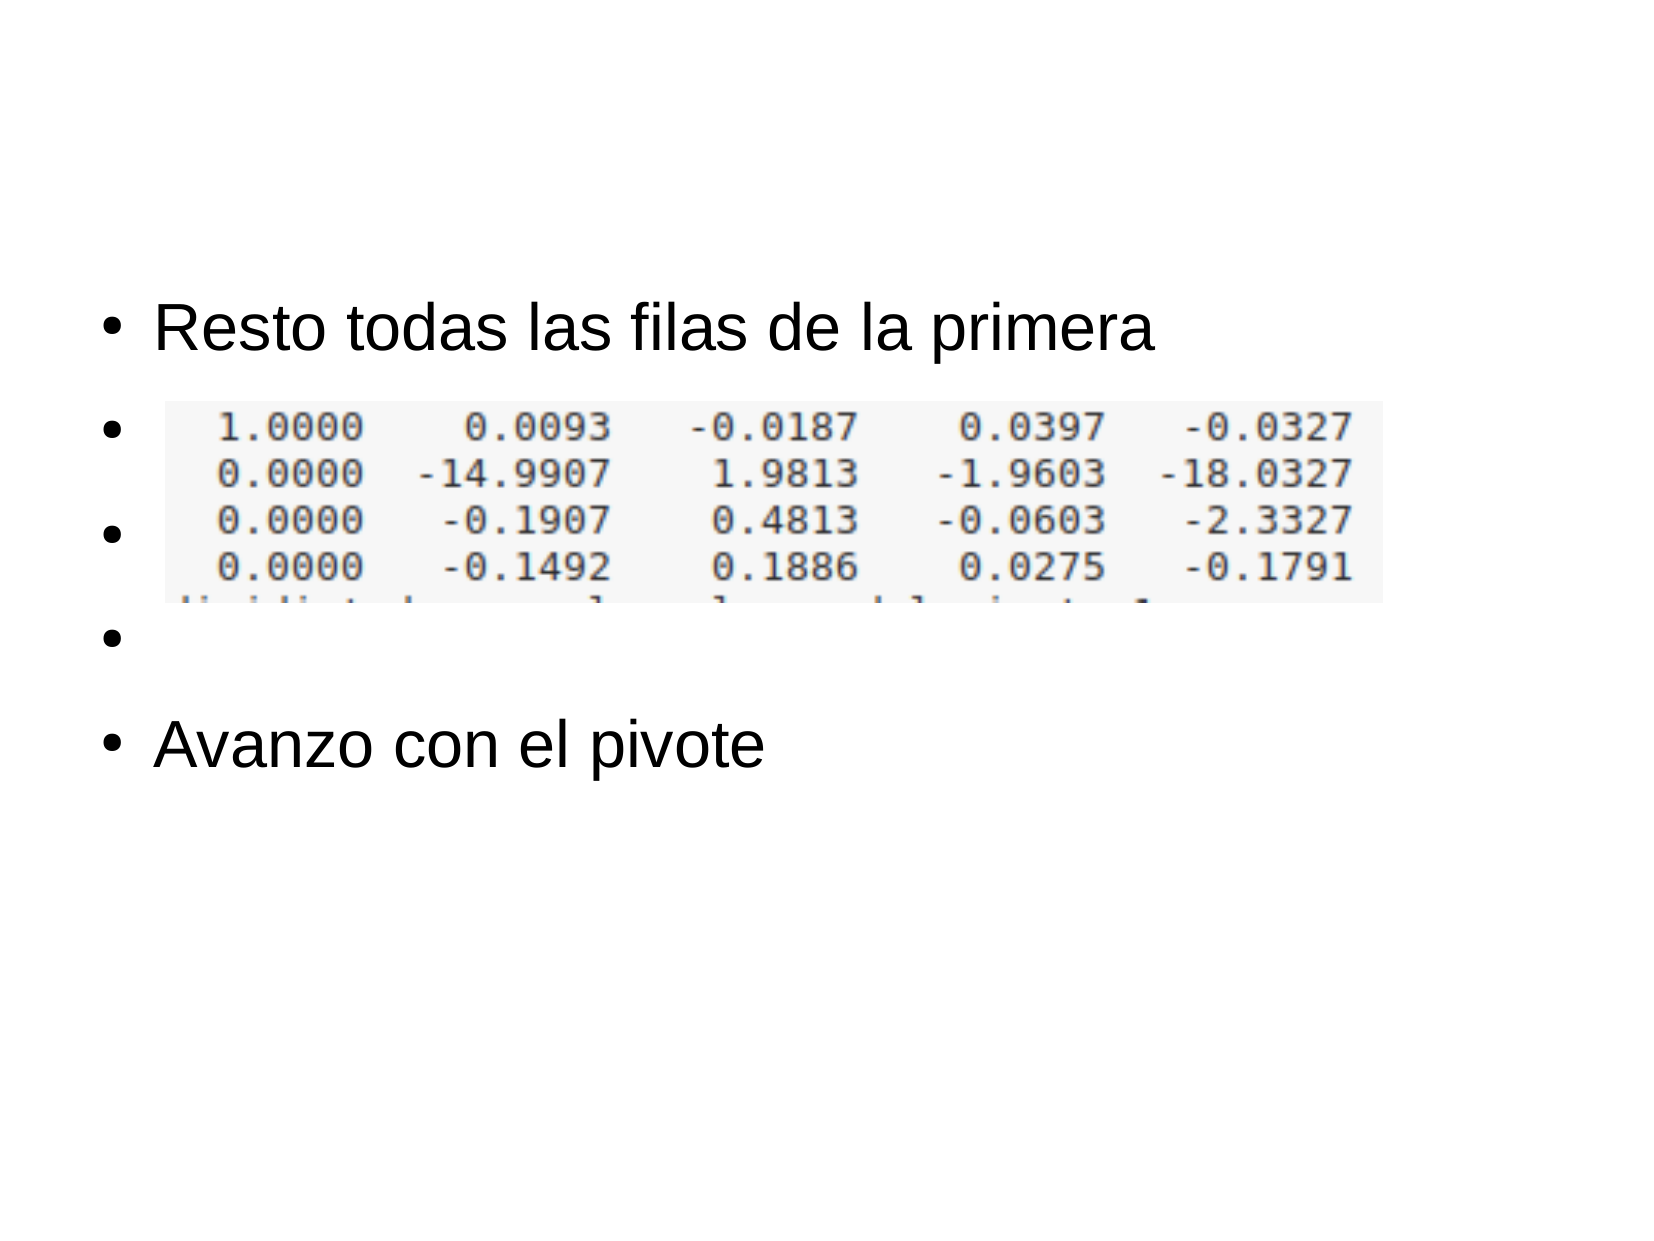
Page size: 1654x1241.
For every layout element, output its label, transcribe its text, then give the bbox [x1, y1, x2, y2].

picture [165, 401, 1383, 603]
list Resto todas las filas de la primera Avanzo con el pivote [82, 290, 1571, 1010]
